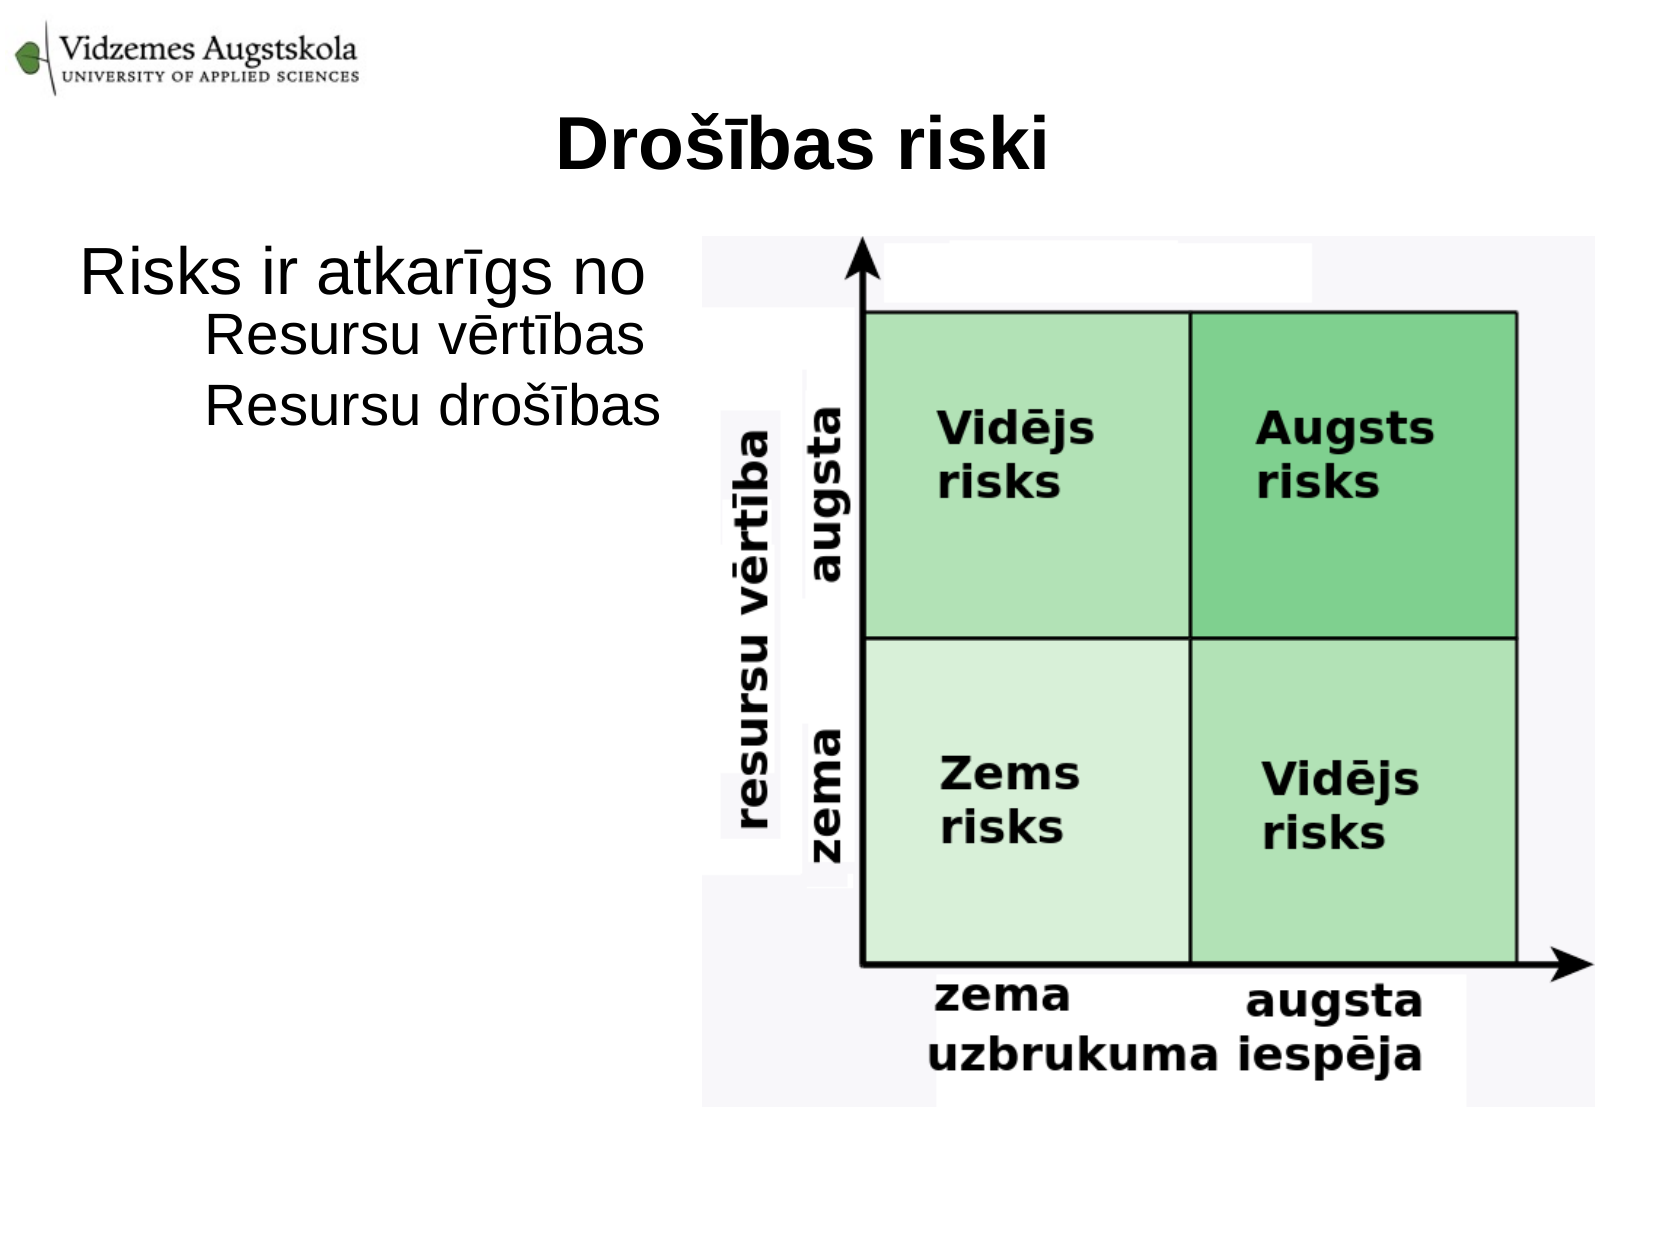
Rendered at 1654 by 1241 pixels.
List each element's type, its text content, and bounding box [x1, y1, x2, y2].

picture [5, 2, 368, 113]
list Risks ir atkarīgs no Resursu vērtības Resursu drošības [23, 236, 697, 567]
title Drošības riski [94, 103, 1512, 188]
picture [702, 236, 1595, 1107]
